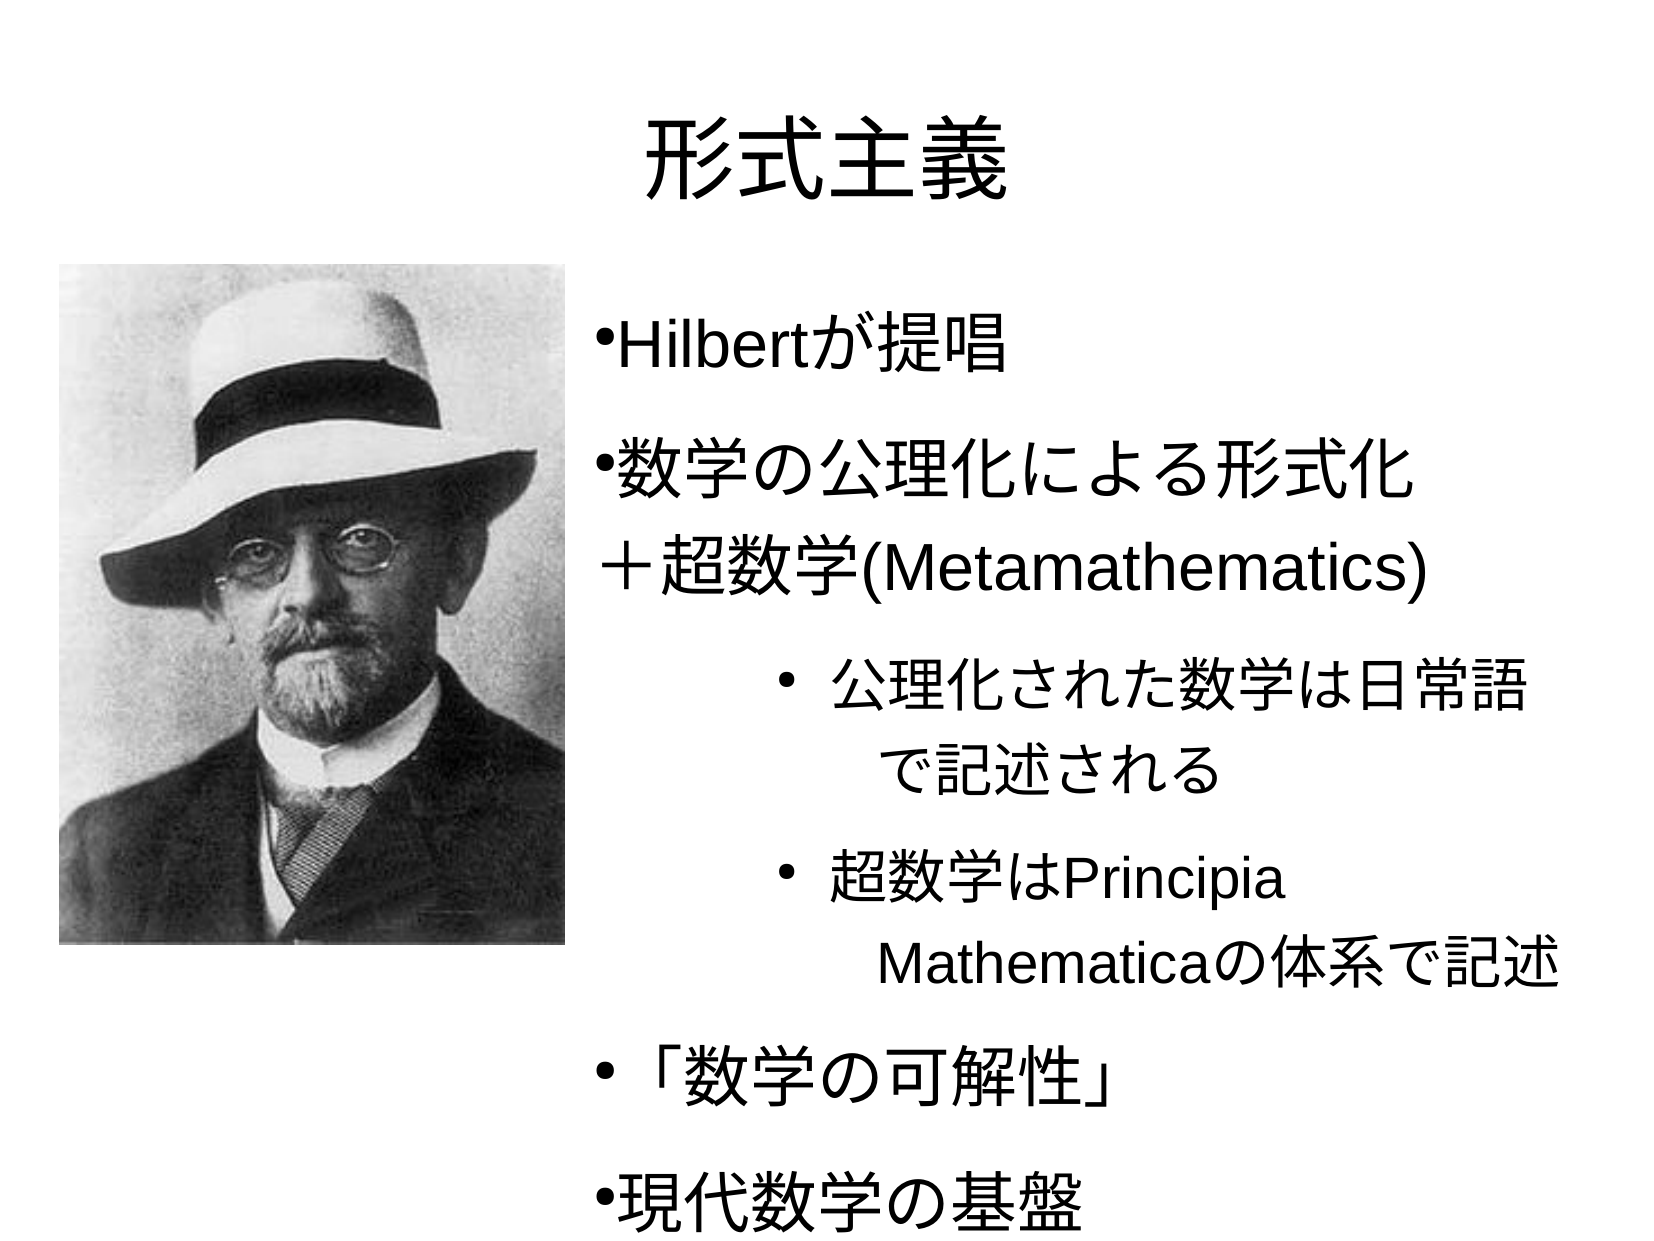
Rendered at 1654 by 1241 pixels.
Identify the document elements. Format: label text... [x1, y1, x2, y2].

list Hilbertが提唱 数学の公理化による形式化 ＋超数学(Metamathematics) 公理化された数学は日常語で記述される 超数学はPrincipia Mathematicaの体系で記述 「数学の可解性」 現代数学の基盤 [593, 290, 1572, 1109]
picture [59, 264, 565, 945]
title 形式主義 [82, 49, 1571, 257]
